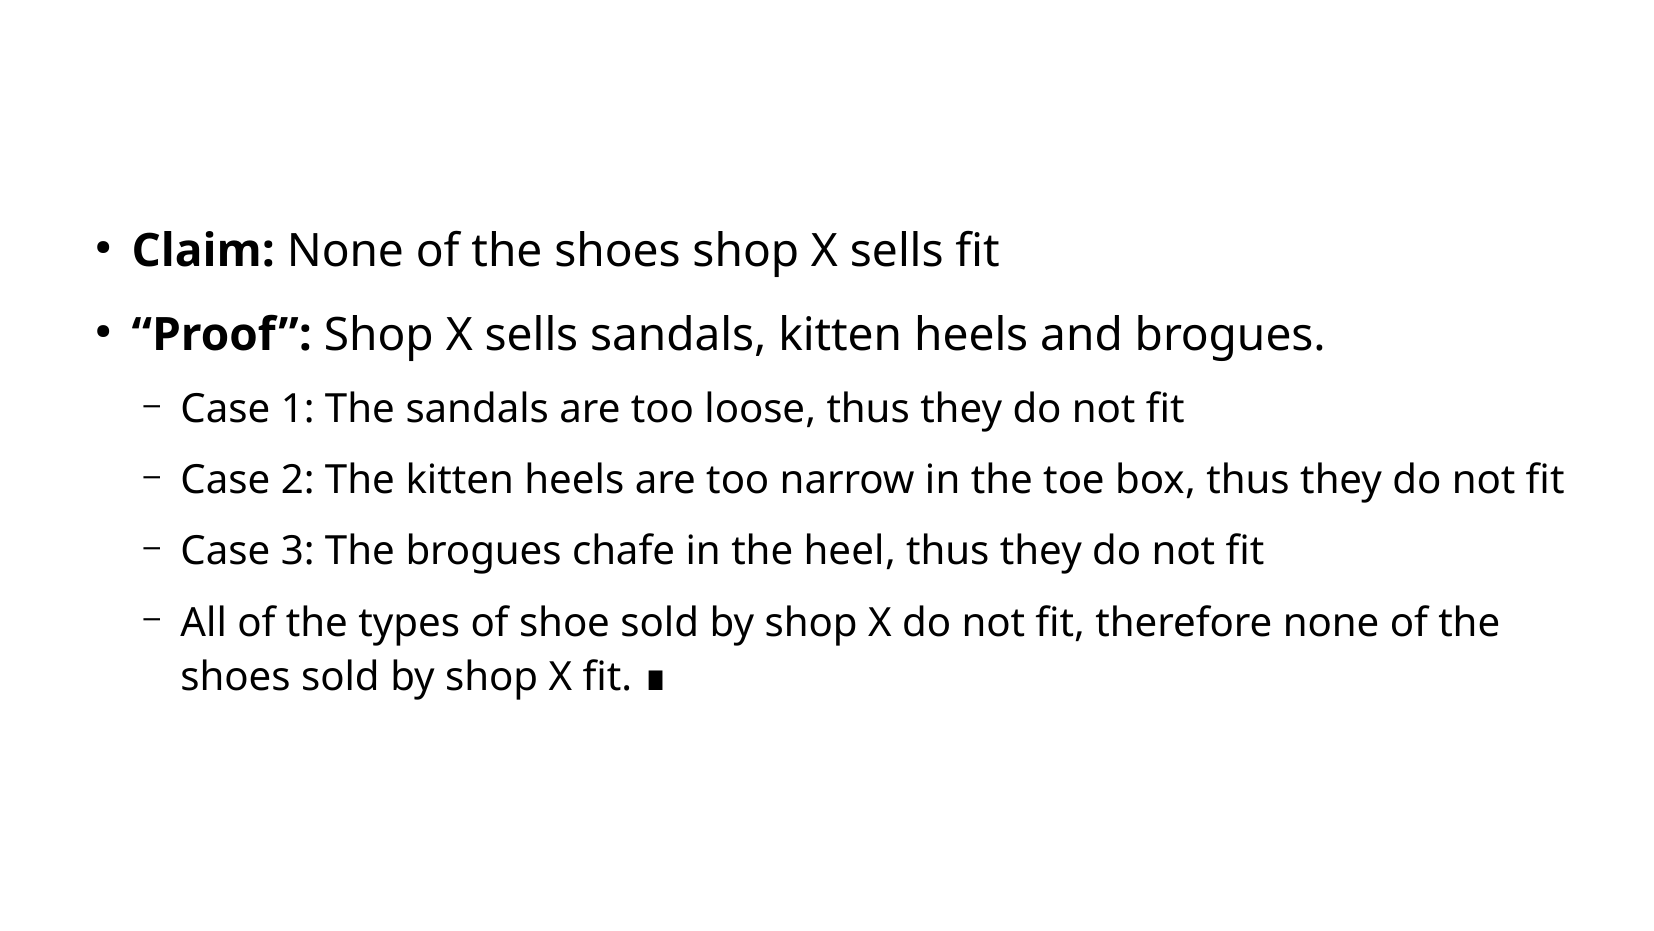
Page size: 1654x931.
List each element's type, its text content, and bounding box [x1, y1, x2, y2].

list Claim: None of the shoes shop X sells fit “Proof”: Shop X sells sandals, kitten heels and brogues. Case 1: The sandals are too loose, thus they do not fit Case 2: The kitten heels are too narrow in the toe box, thus they do not fit Case 3: The brogues chafe in the heel, thus they do not fit All of the types of shoe sold by shop X do not fit, therefore none of the shoes sold by shop X fit. ∎ [82, 217, 1571, 758]
